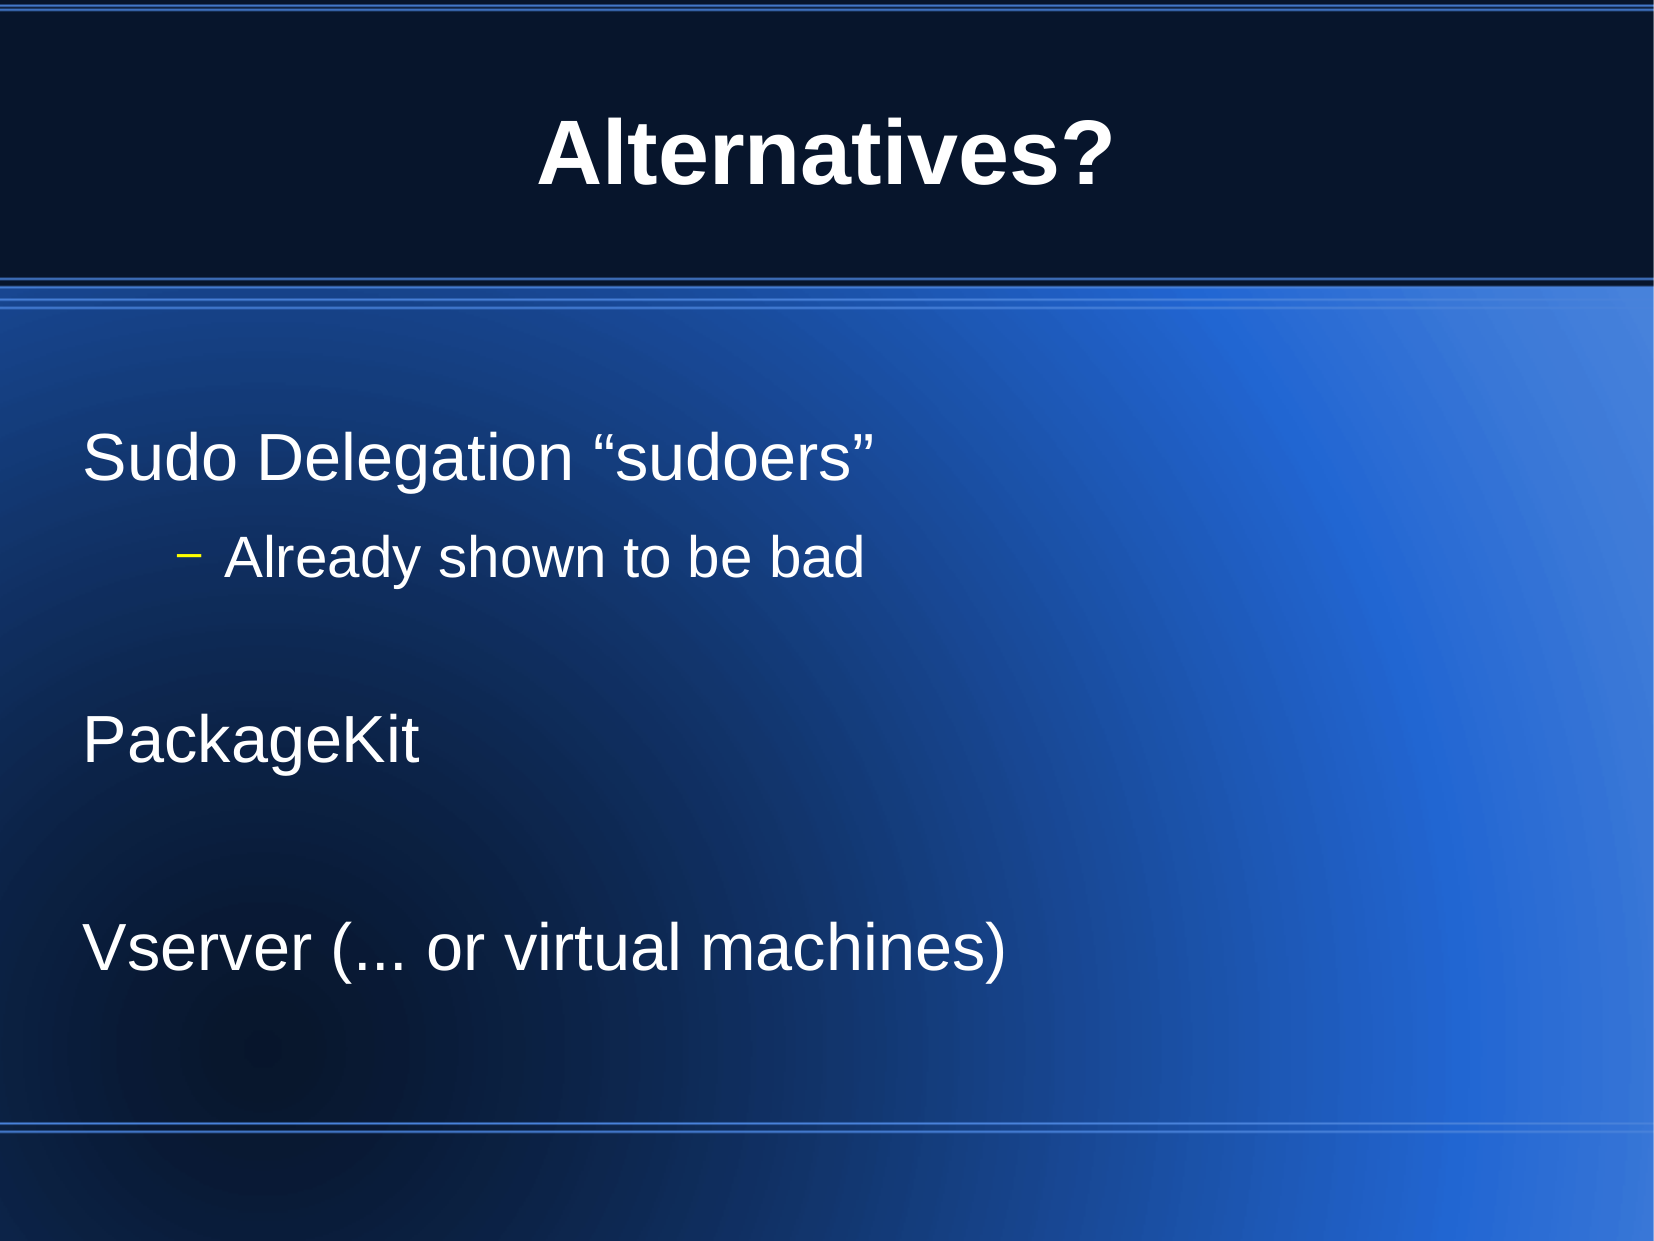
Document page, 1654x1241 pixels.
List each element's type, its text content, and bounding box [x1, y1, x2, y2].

picture [0, 0, 1654, 1241]
list Sudo Delegation “sudoers” Already shown to be bad PackageKit Vserver (... or virtual machines) [82, 420, 1571, 1069]
title Alternatives? [82, 56, 1571, 250]
